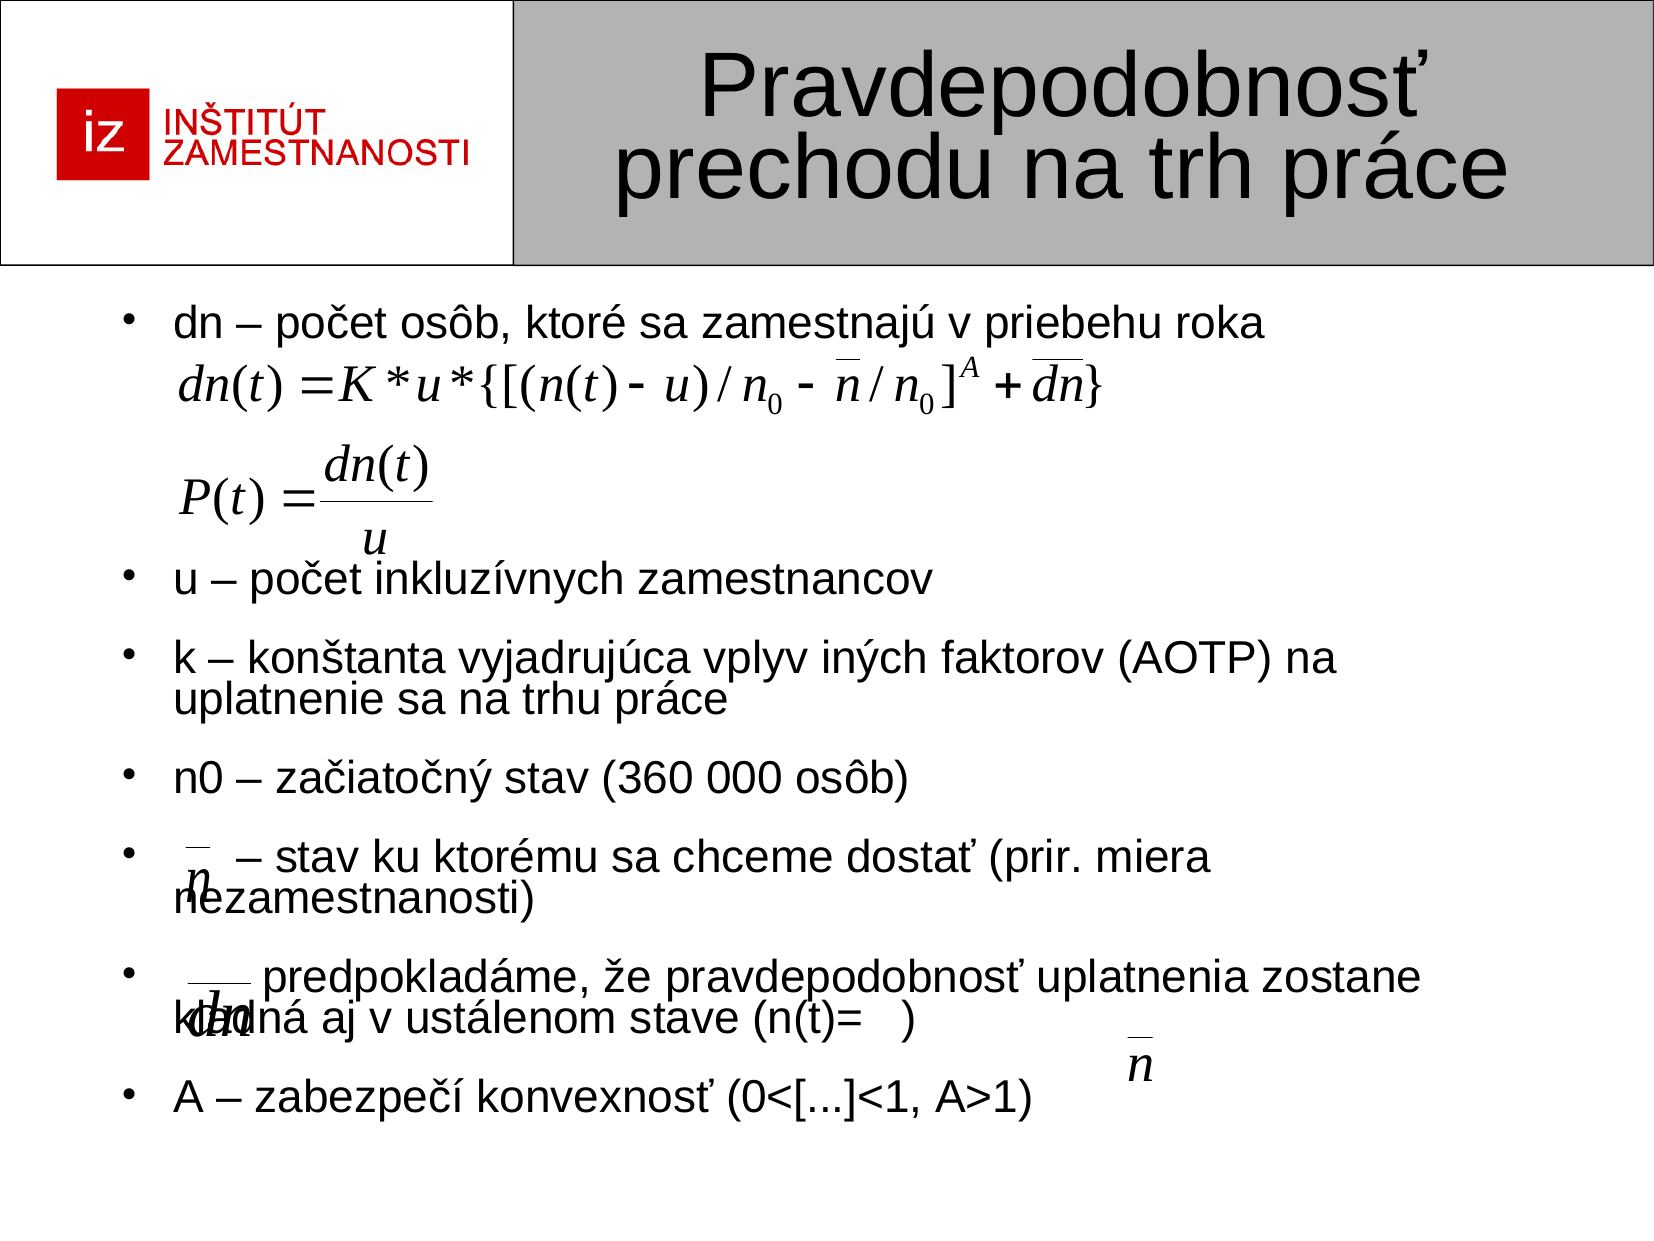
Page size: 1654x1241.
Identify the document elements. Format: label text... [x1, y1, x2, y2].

chart [176, 970, 265, 1053]
chart [169, 345, 1115, 565]
picture [5, 7, 512, 256]
chart [1118, 1026, 1165, 1096]
title Pravdepodobnosť prechodu na trh práce [560, 29, 1565, 236]
list dn – počet osôb, ktoré sa zamestnajú v priebehu roka u – počet inkluzívnych zamestnancov k – konštanta vyjadrujúca vplyv iných faktorov (AOTP) na uplatnenie sa na trhu práce n0 – začiatočný stav (360 000 osôb) – stav ku ktorému sa chceme dostať (prir. miera nezamestnanosti) predpokladáme, že pravdepodobnosť uplatnenia zostane kladná aj v ustálenom stave (n(t)= ) A – zabezpečí konvexnosť (0<[...]<1, A>1) [121, 282, 1533, 1126]
chart [176, 832, 222, 921]
